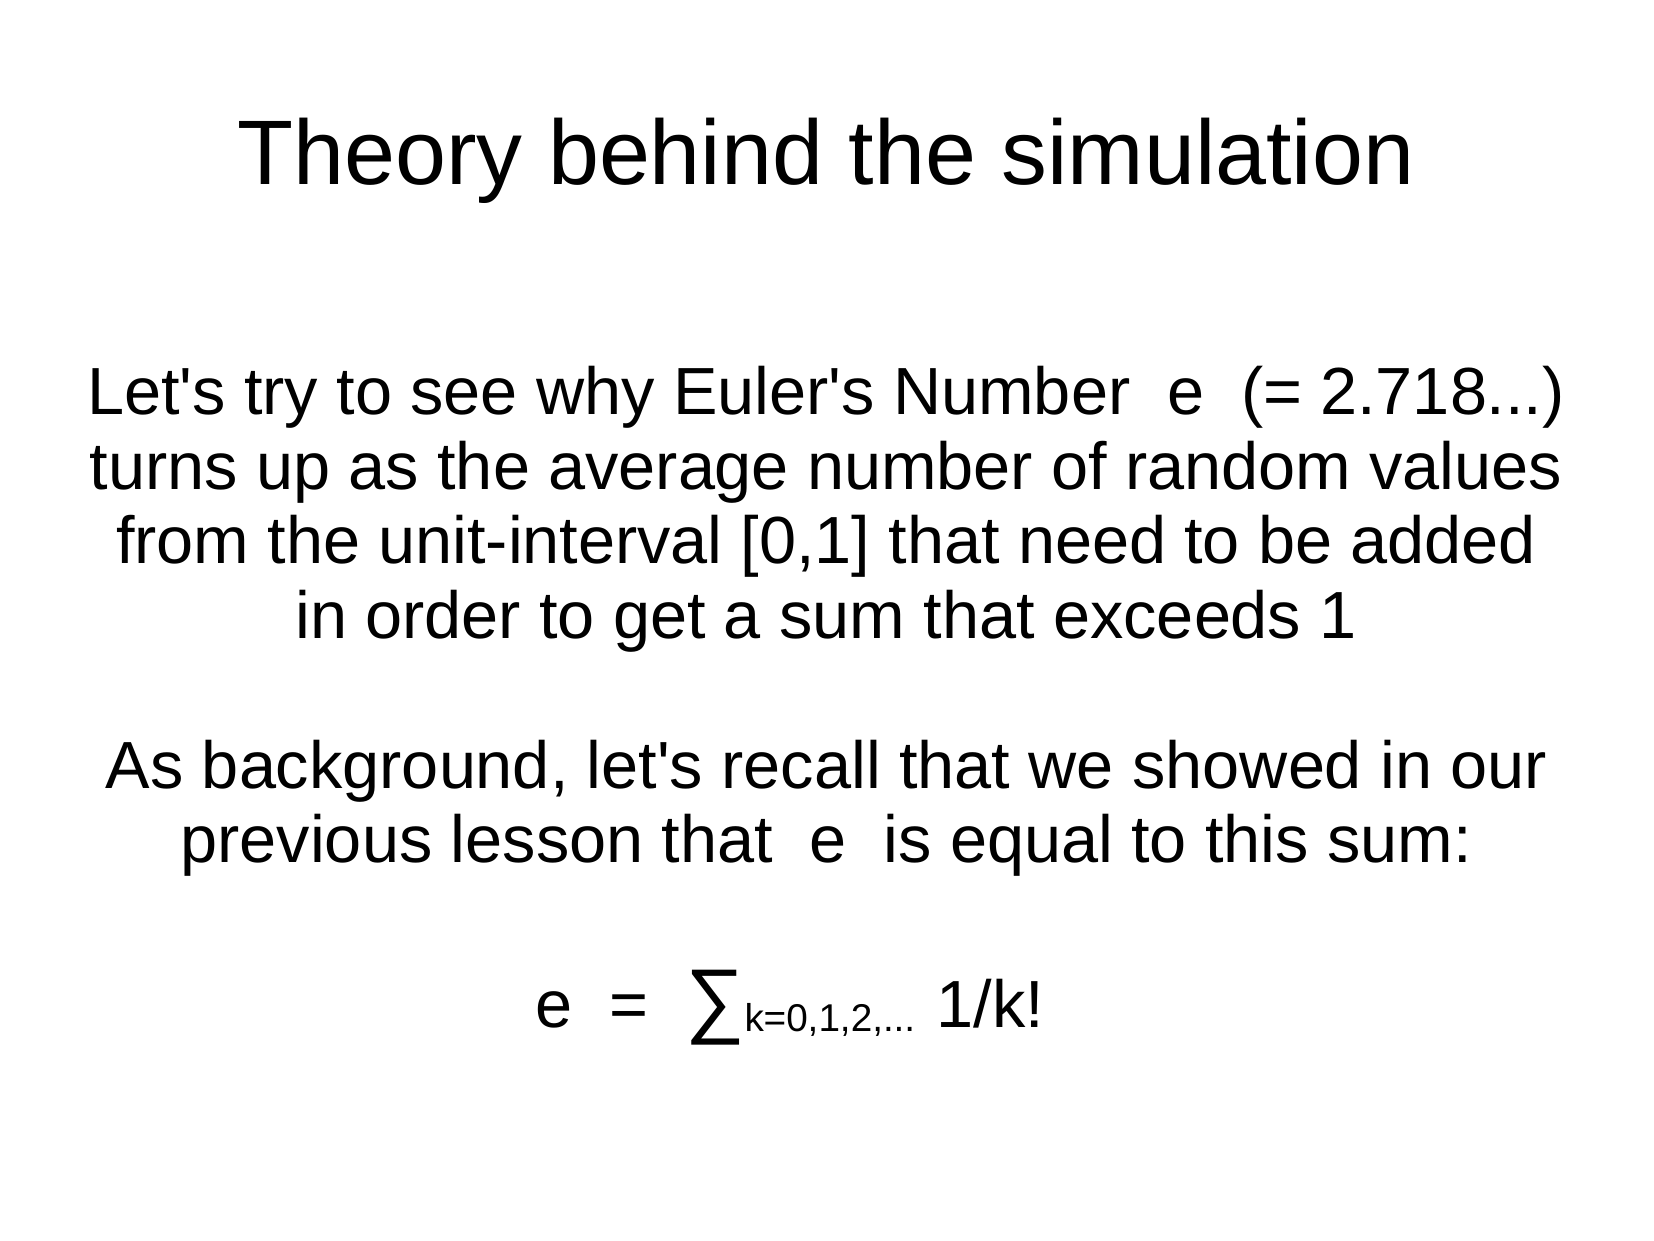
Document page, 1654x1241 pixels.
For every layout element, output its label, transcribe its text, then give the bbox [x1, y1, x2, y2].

subtitle Let's try to see why Euler's Number e (= 2.718...) turns up as the average number of random values from the unit-interval [0,1] that need to be added in order to get a sum that exceeds 1 As background, let's recall that we showed in our previous lesson that e is equal to this sum: e = ∑k=0,1,2,... 1/k! [82, 297, 1571, 1102]
title Theory behind the simulation [82, 49, 1571, 257]
